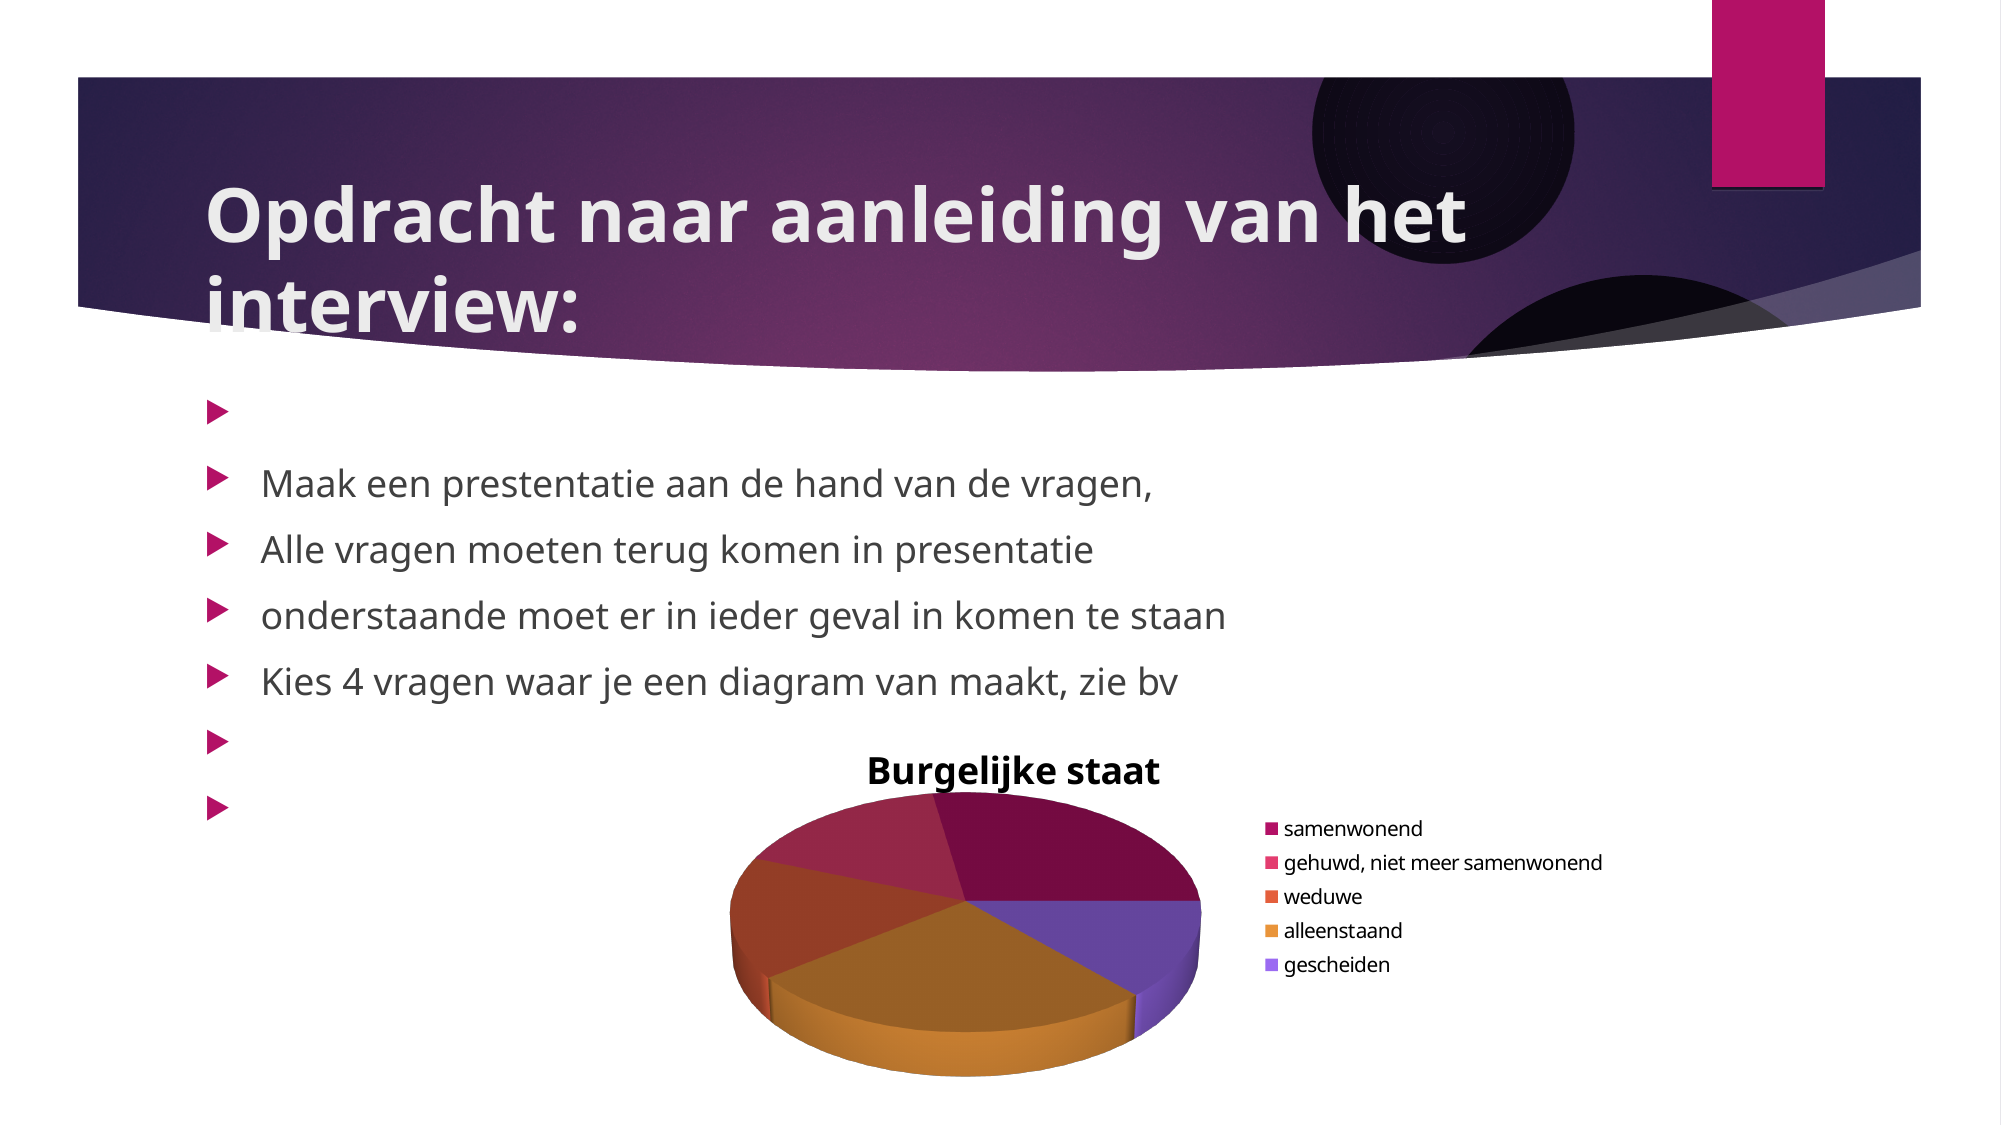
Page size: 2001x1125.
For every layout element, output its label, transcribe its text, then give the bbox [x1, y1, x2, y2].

list Maak een prestentatie aan de hand van de vragen, Alle vragen moeten terug komen in presentatie onderstaande moet er in ieder geval in komen te staan Kies 4 vragen waar je een diagram van maakt, zie bv [189, 386, 1638, 988]
title Opdracht naar aanleiding van het interview: [189, 159, 1627, 276]
chart [399, 717, 1627, 1077]
